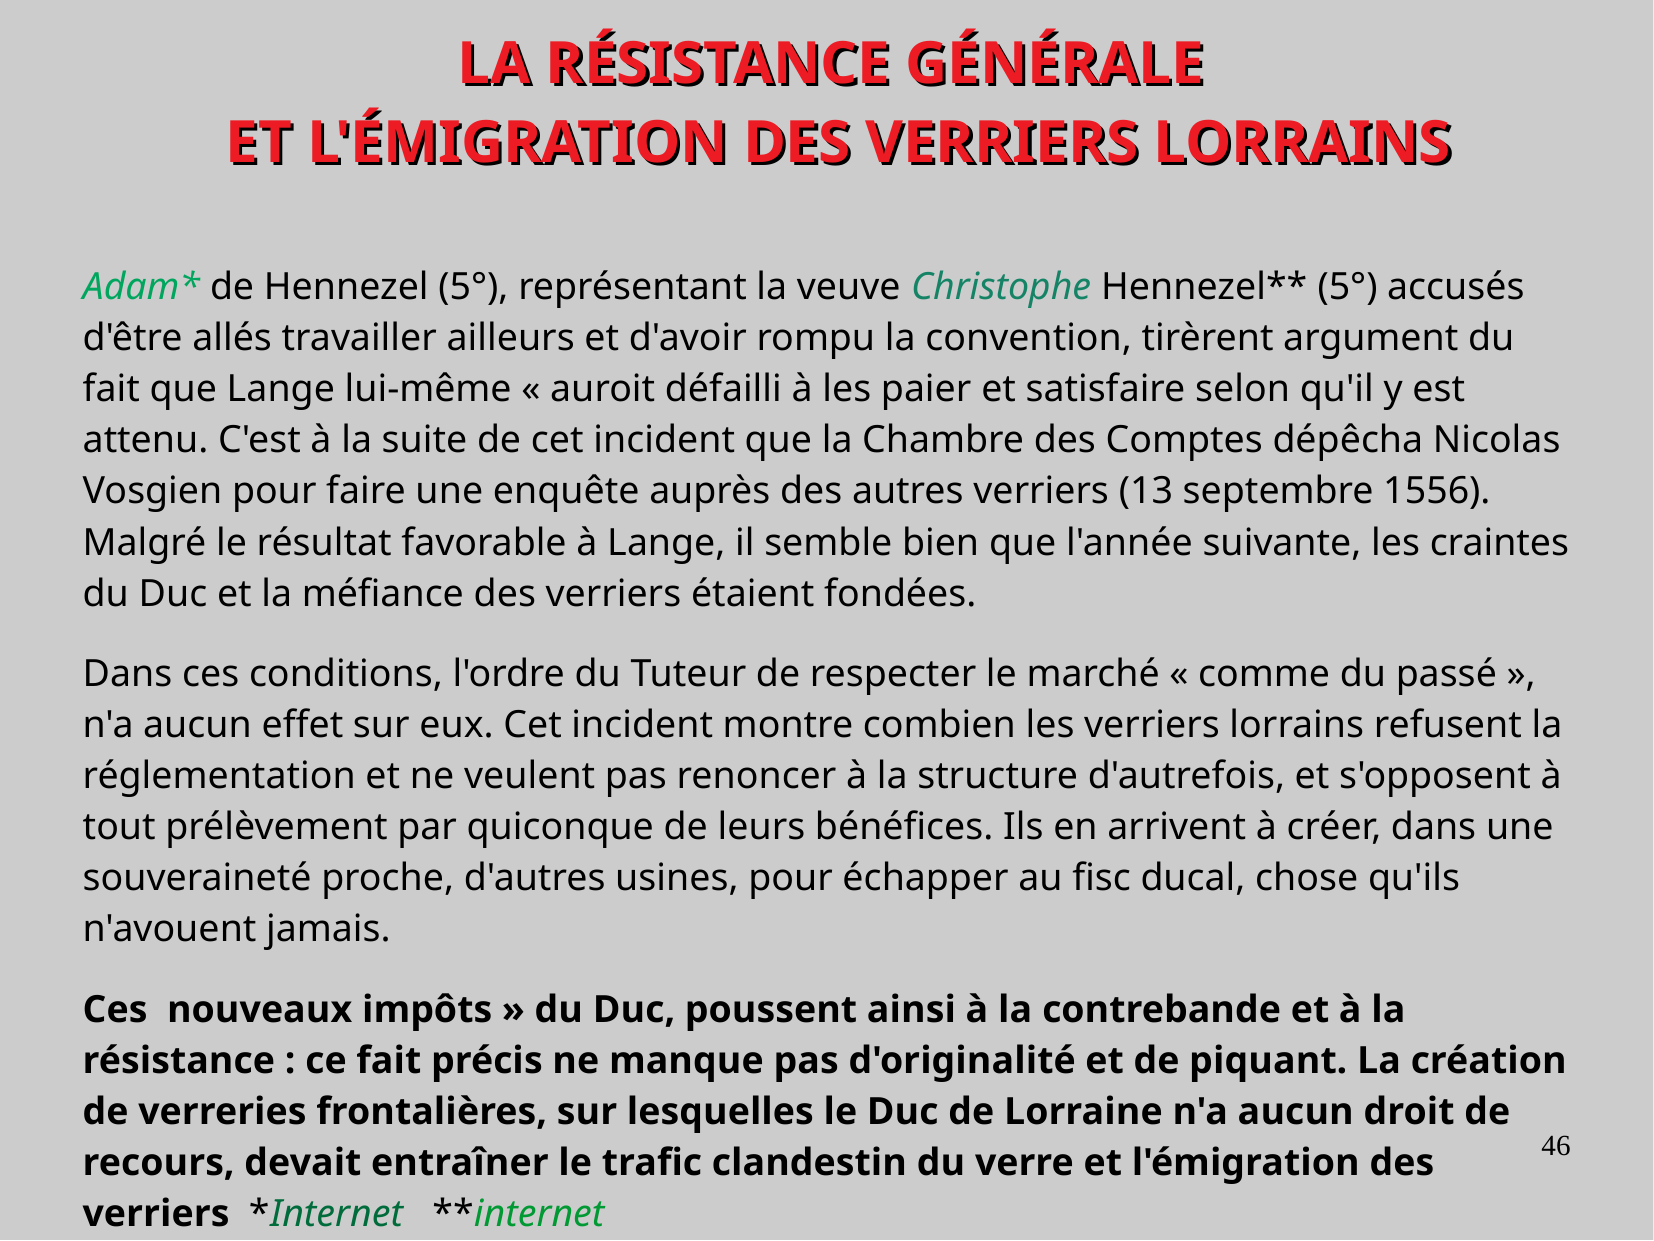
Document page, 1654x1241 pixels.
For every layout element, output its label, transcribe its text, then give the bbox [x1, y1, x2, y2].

title LA RÉSISTANCE GÉNÉRALE ET L'ÉMIGRATION DES VERRIERS LORRAINS [94, 11, 1583, 189]
list Adam* de Hennezel (5°), représentant la veuve Christophe Hennezel** (5°) accusés d'être allés travailler ailleurs et d'avoir rompu la convention, tirèrent argument du fait que Lange lui-même « auroit défailli à les paier et satisfaire selon qu'il y est attenu. C'est à la suite de cet incident que la Chambre des Comptes dépêcha Nicolas Vosgien pour faire une enquête auprès des autres verriers (13 septembre 1556). Malgré le résultat favorable à Lange, il semble bien que l'année suivante, les craintes du Duc et la méfiance des verriers étaient fondées. Dans ces conditions, l'ordre du Tuteur de respecter le marché « comme du passé », n'a aucun effet sur eux. Cet incident montre combien les verriers lorrains refusent la réglementation et ne veulent pas renoncer à la structure d'autrefois, et s'opposent à tout prélèvement par quiconque de leurs bénéfices. Ils en arrivent à créer, dans une souveraineté proche, d'autres usines, pour échapper au fisc ducal, chose qu'ils n'avouent jamais. Ces nouveaux impôts » du Duc, poussent ainsi à la contrebande et à la résistance : ce fait précis ne manque pas d'originalité et de piquant. La création de verreries frontalières, sur lesquelles le Duc de Lorraine n'a aucun droit de recours, devait entraîner le trafic clandestin du verre et l'émigration des verriers *Internet **internet [82, 259, 1571, 1099]
